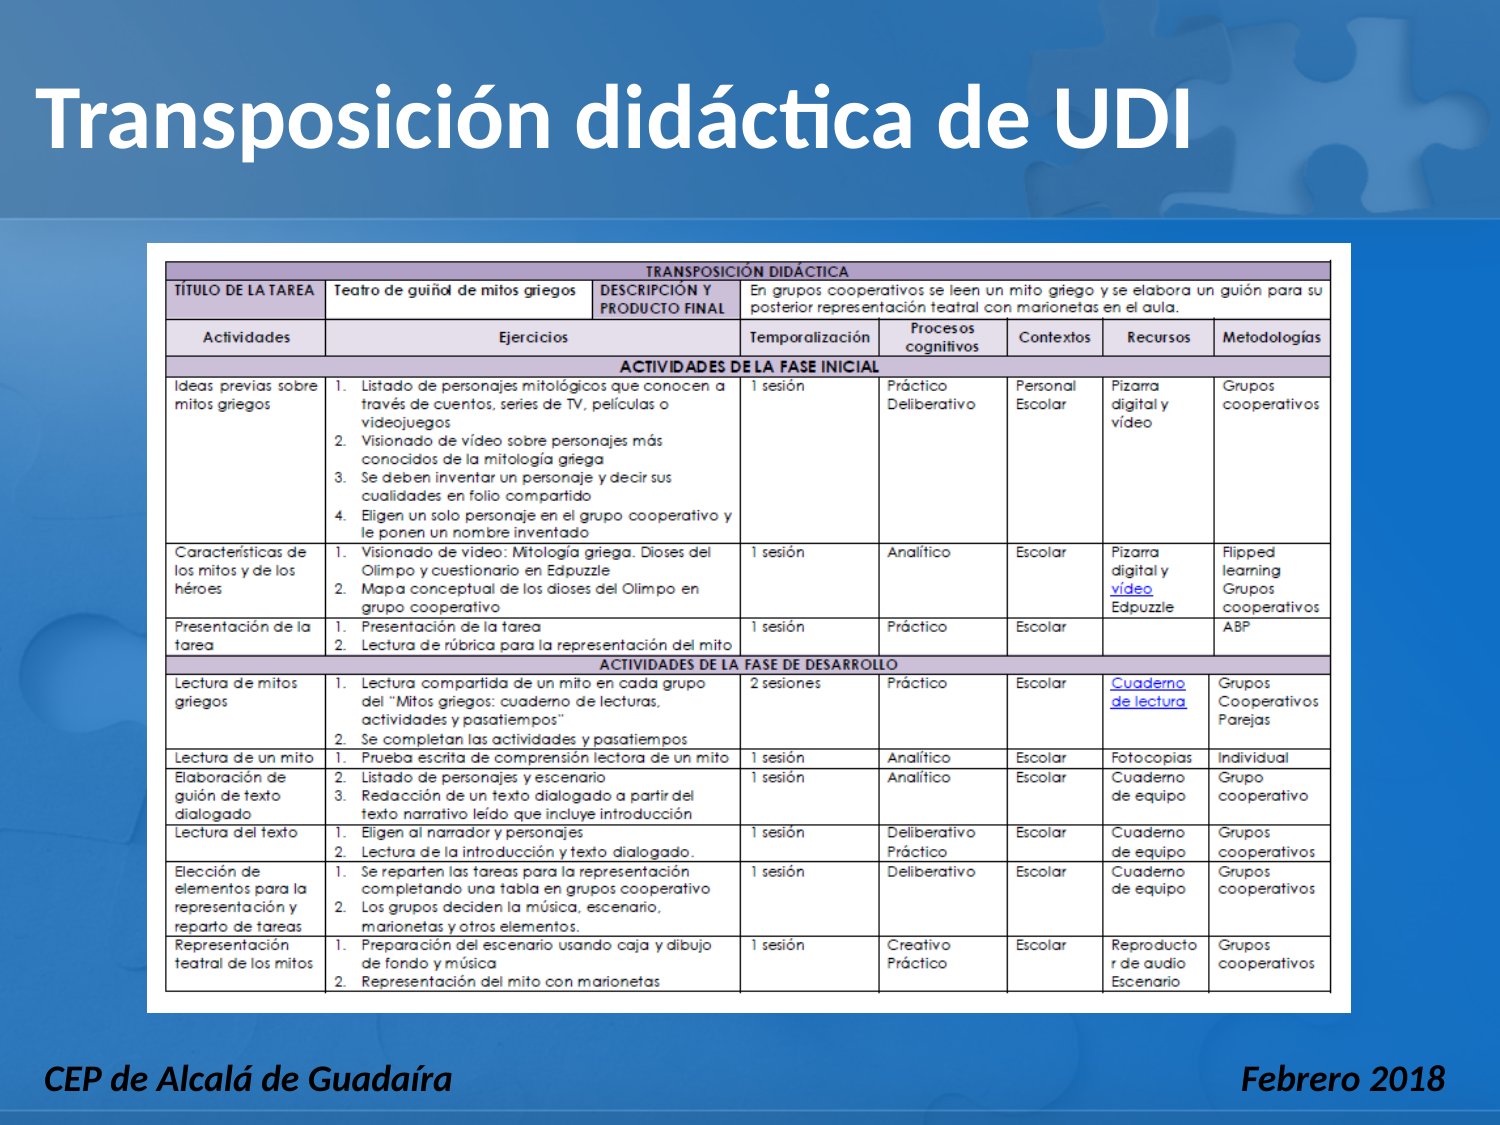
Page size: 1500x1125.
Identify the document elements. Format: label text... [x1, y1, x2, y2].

picture [0, 225, 1500, 1125]
text_box CEP de Alcalá de Guadaíra Febrero 2018 [29, 1046, 1489, 1107]
title Transposición didáctica de UDI [0, 50, 1388, 238]
